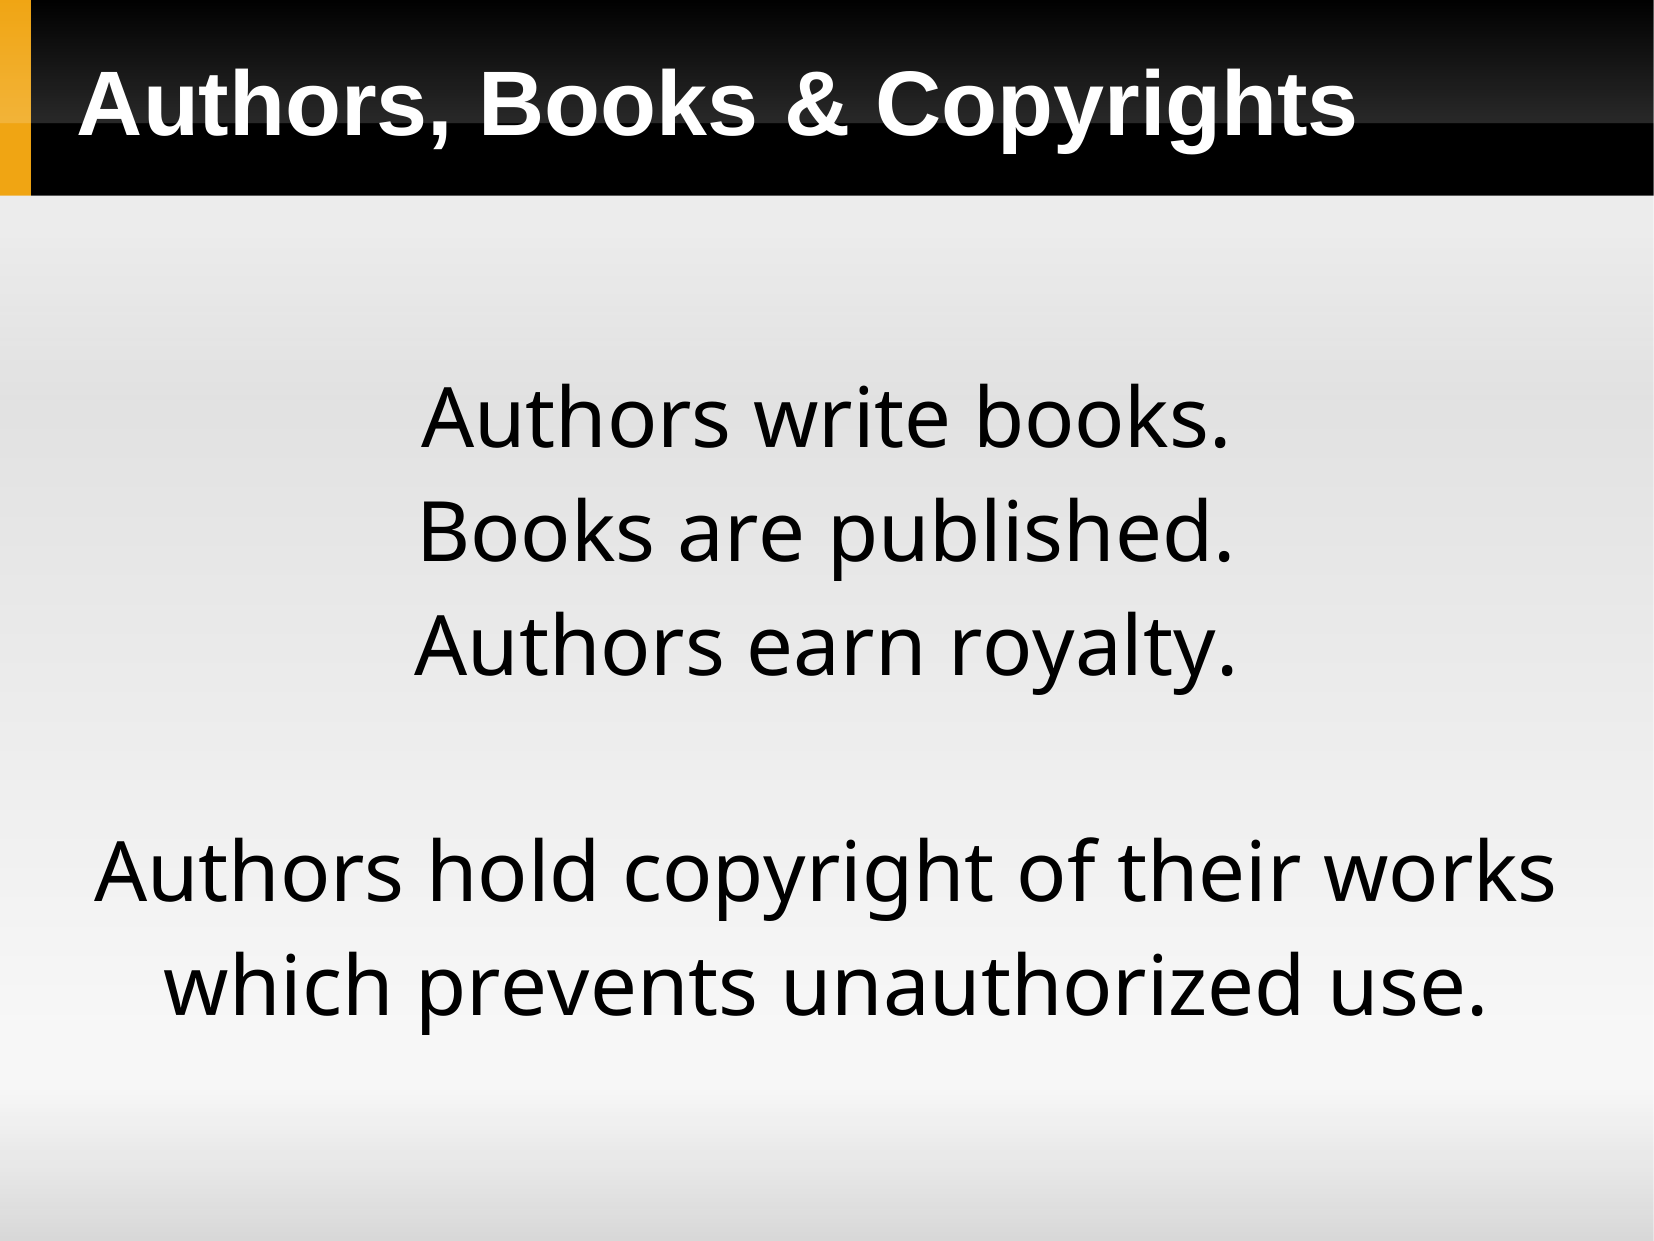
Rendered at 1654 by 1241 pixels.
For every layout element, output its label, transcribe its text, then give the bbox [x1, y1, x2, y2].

subtitle Authors write books. Books are published. Authors earn royalty. Authors hold copyright of their works which prevents unauthorized use. [82, 290, 1571, 1109]
title Authors, Books & Copyrights [76, 0, 1565, 208]
picture [0, 0, 1654, 1241]
